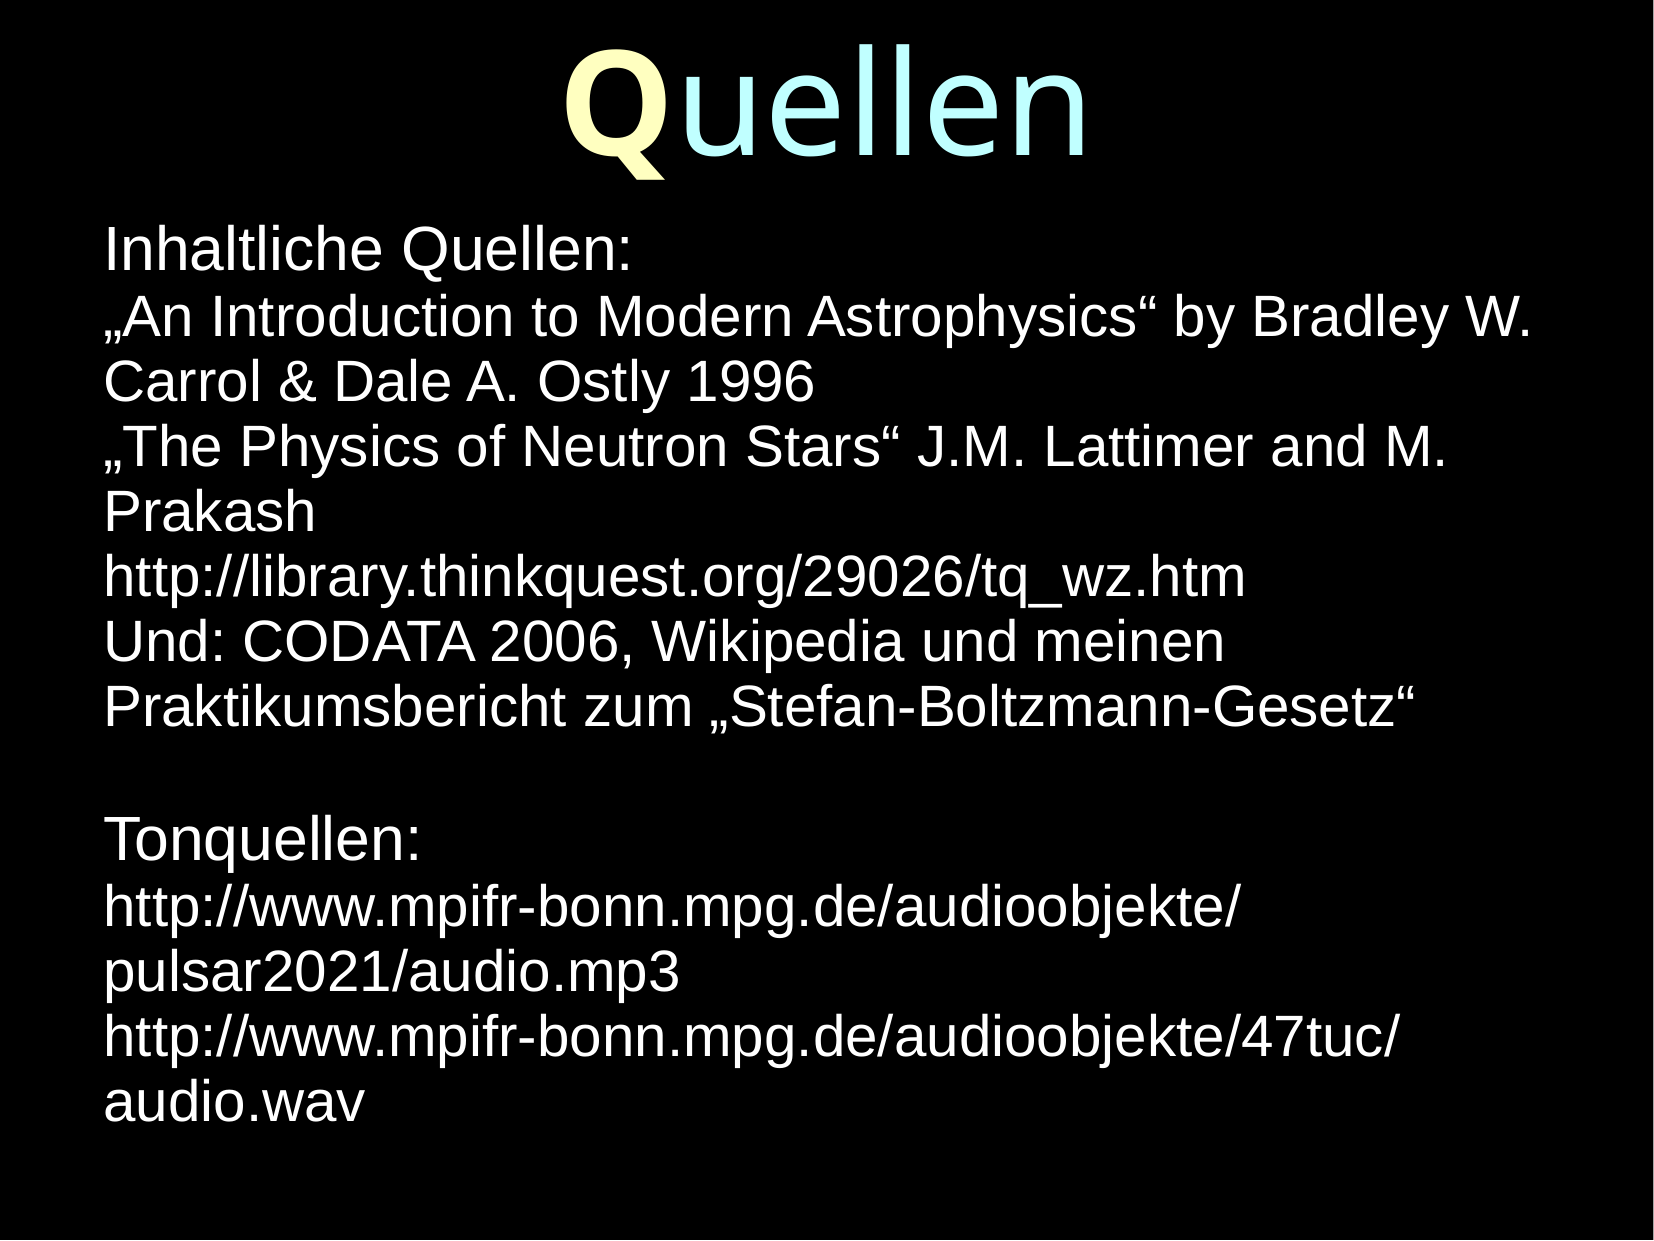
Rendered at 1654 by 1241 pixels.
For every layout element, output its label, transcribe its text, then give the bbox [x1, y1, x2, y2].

title Quellen [82, 17, 1571, 180]
text_box Inhaltliche Quellen: „An Introduction to Modern Astrophysics“ by Bradley W. Carrol & Dale A. Ostly 1996 „The Physics of Neutron Stars“ J.M. Lattimer and M. Prakash http://library.thinkquest.org/29026/tq_wz.htm Und: CODATA 2006, Wikipedia und meinen Praktikumsbericht zum „Stefan-Boltzmann-Gesetz“ Tonquellen: http://www.mpifr-bonn.mpg.de/audioobjekte/pulsar2021/audio.mp3 http://www.mpifr-bonn.mpg.de/audioobjekte/47tuc/audio.wav [88, 206, 1565, 1138]
